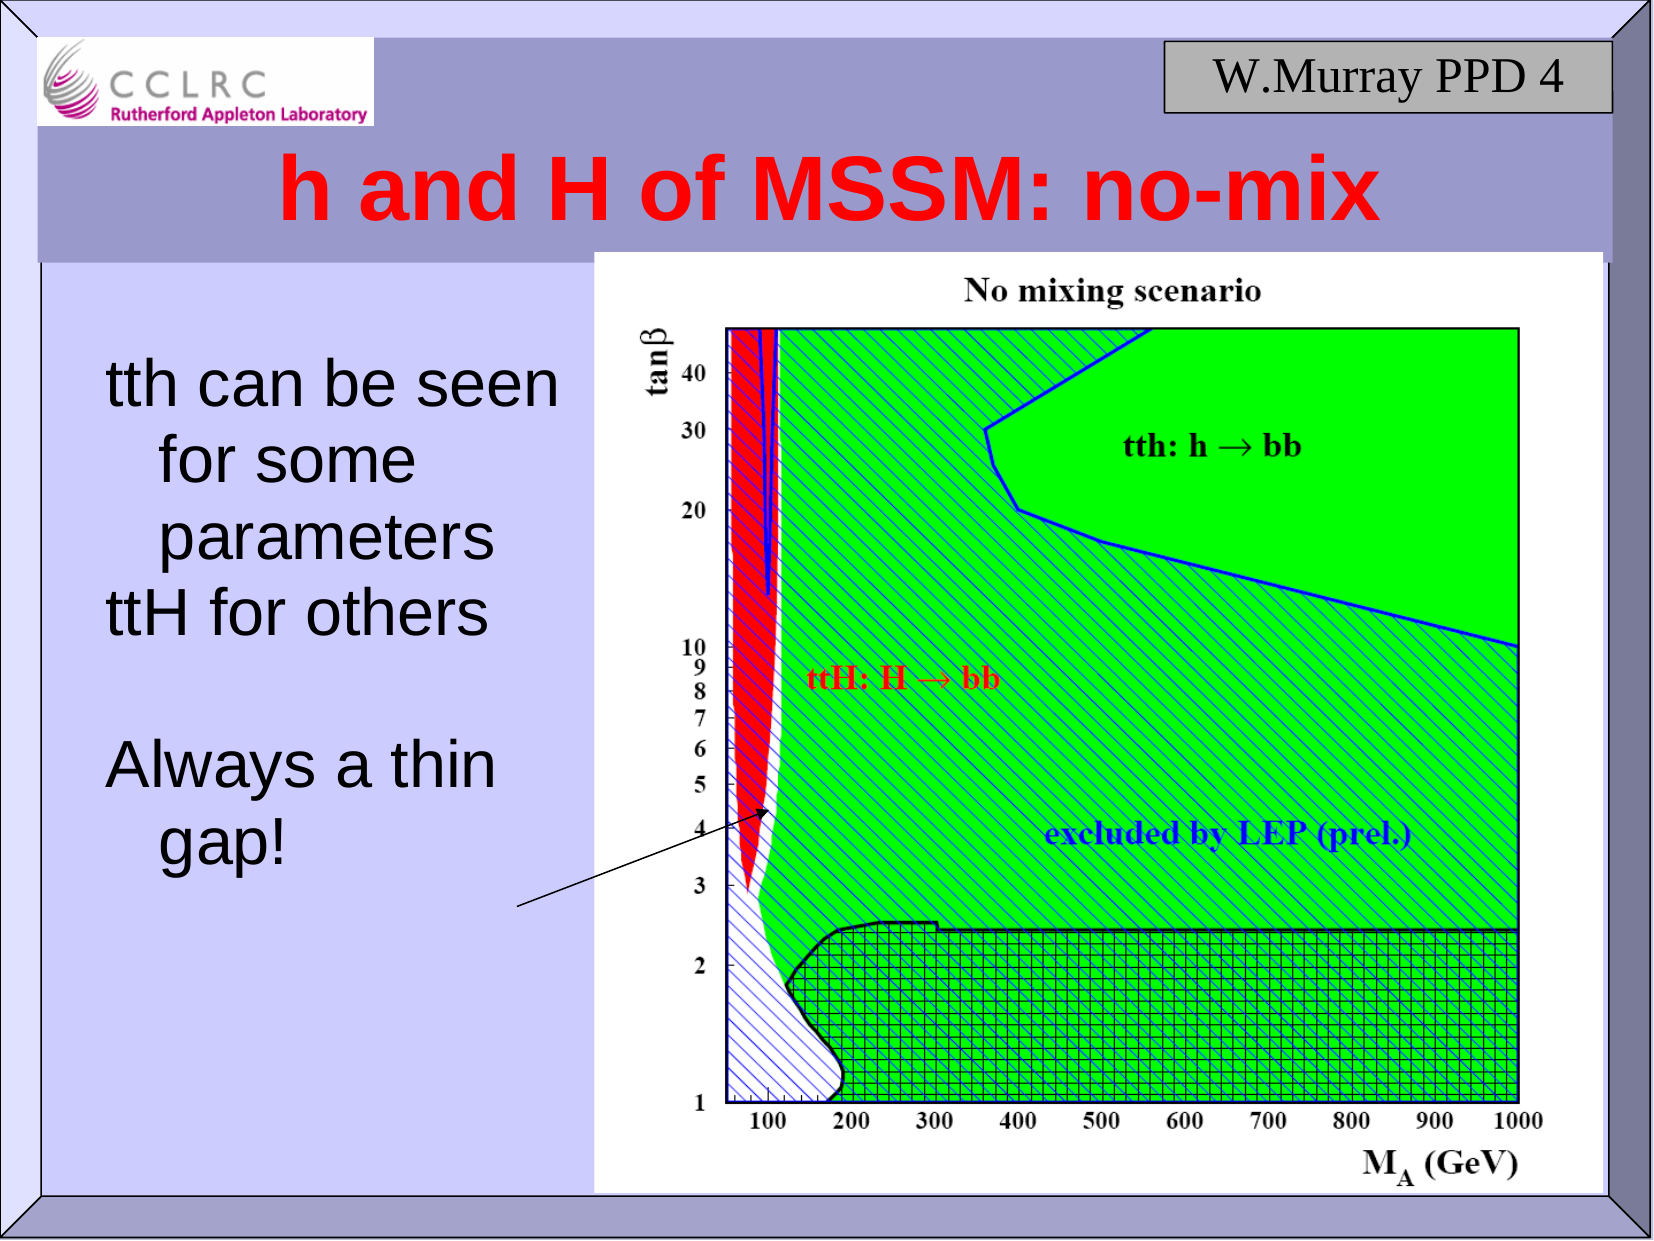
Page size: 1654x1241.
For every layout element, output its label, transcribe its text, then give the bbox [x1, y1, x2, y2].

title h and H of MSSM: no-mix [124, 112, 1537, 263]
picture [37, 37, 374, 126]
picture [594, 252, 1604, 1193]
list tth can be seen for some parameters ttH for others Always a thin gap! [88, 344, 594, 1127]
